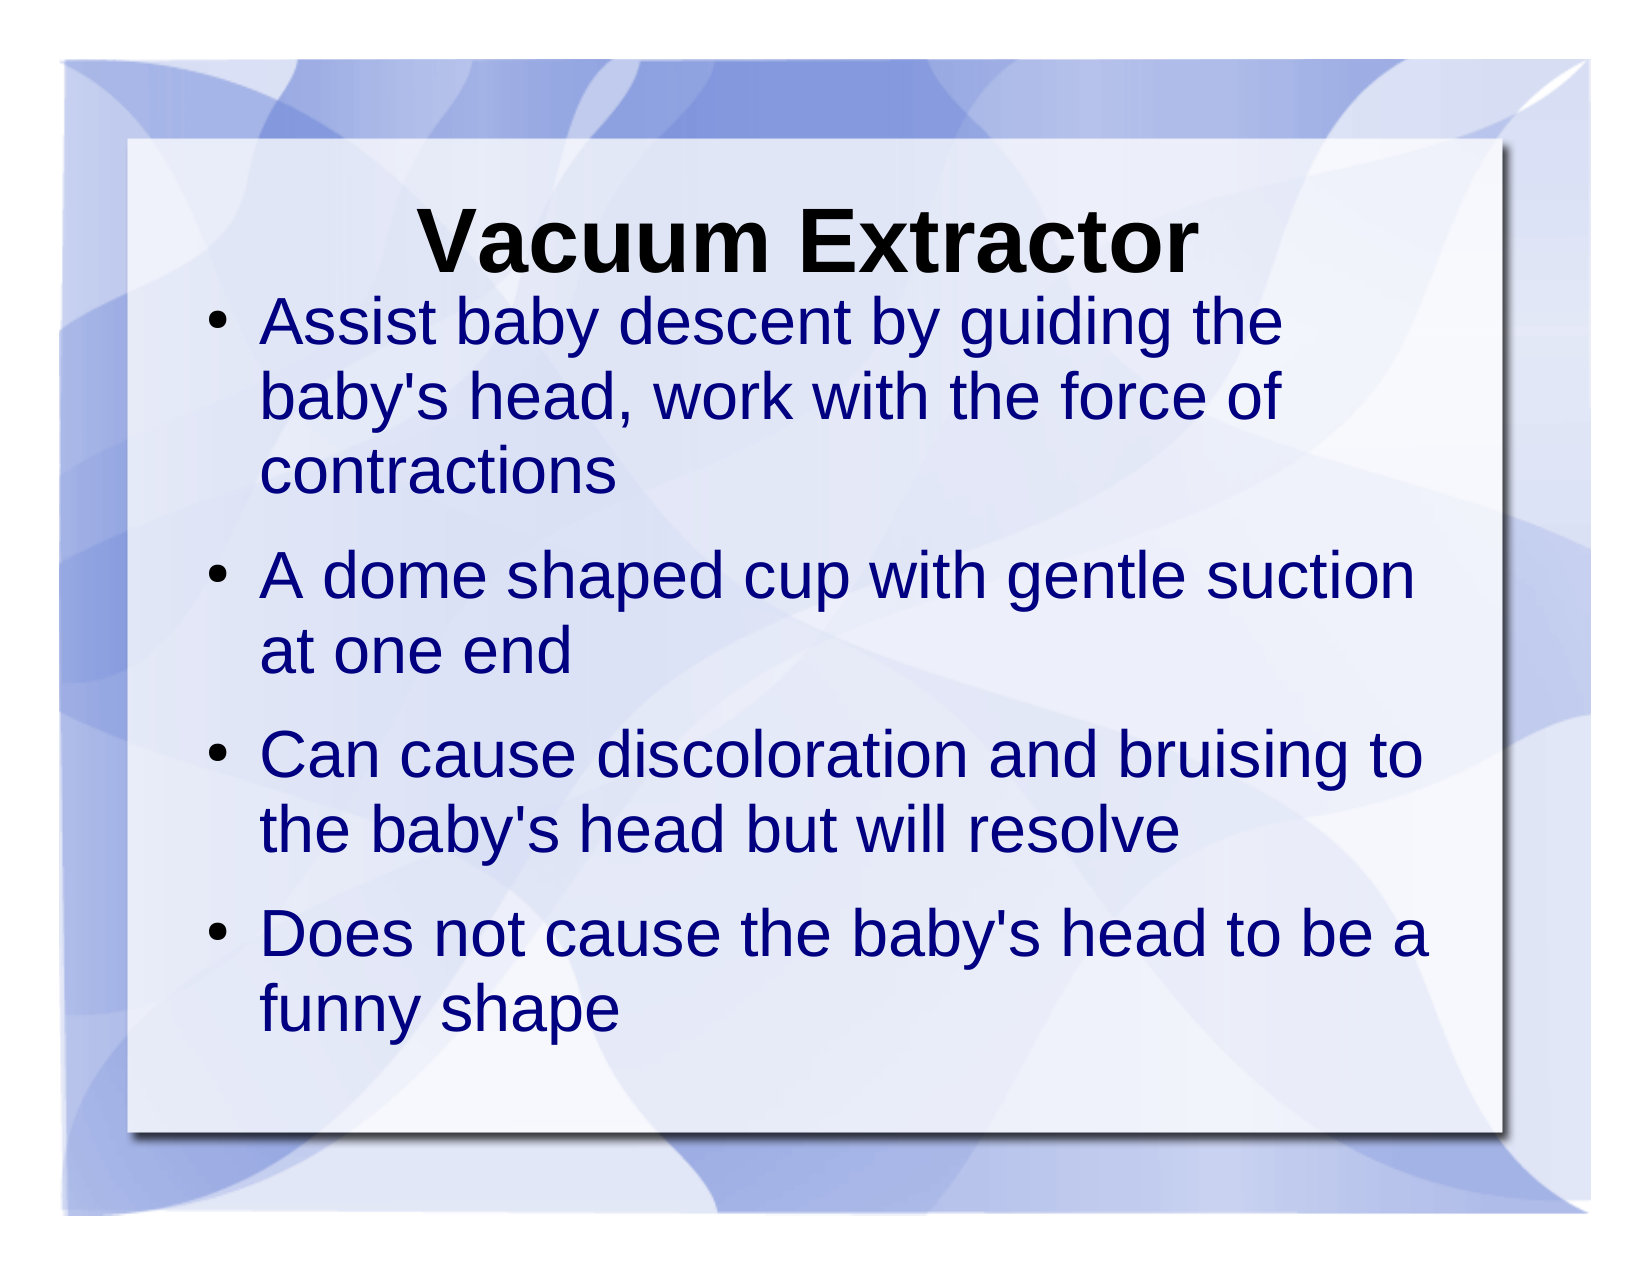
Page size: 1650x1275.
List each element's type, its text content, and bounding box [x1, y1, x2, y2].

list Assist baby descent by guiding the baby's head, work with the force of contractions A dome shaped cup with gentle suction at one end Can cause discoloration and bruising to the baby's head but will resolve Does not cause the baby's head to be a funny shape [188, 284, 1447, 1046]
title Vacuum Extractor [135, 151, 1482, 330]
picture [59, 59, 1591, 1216]
